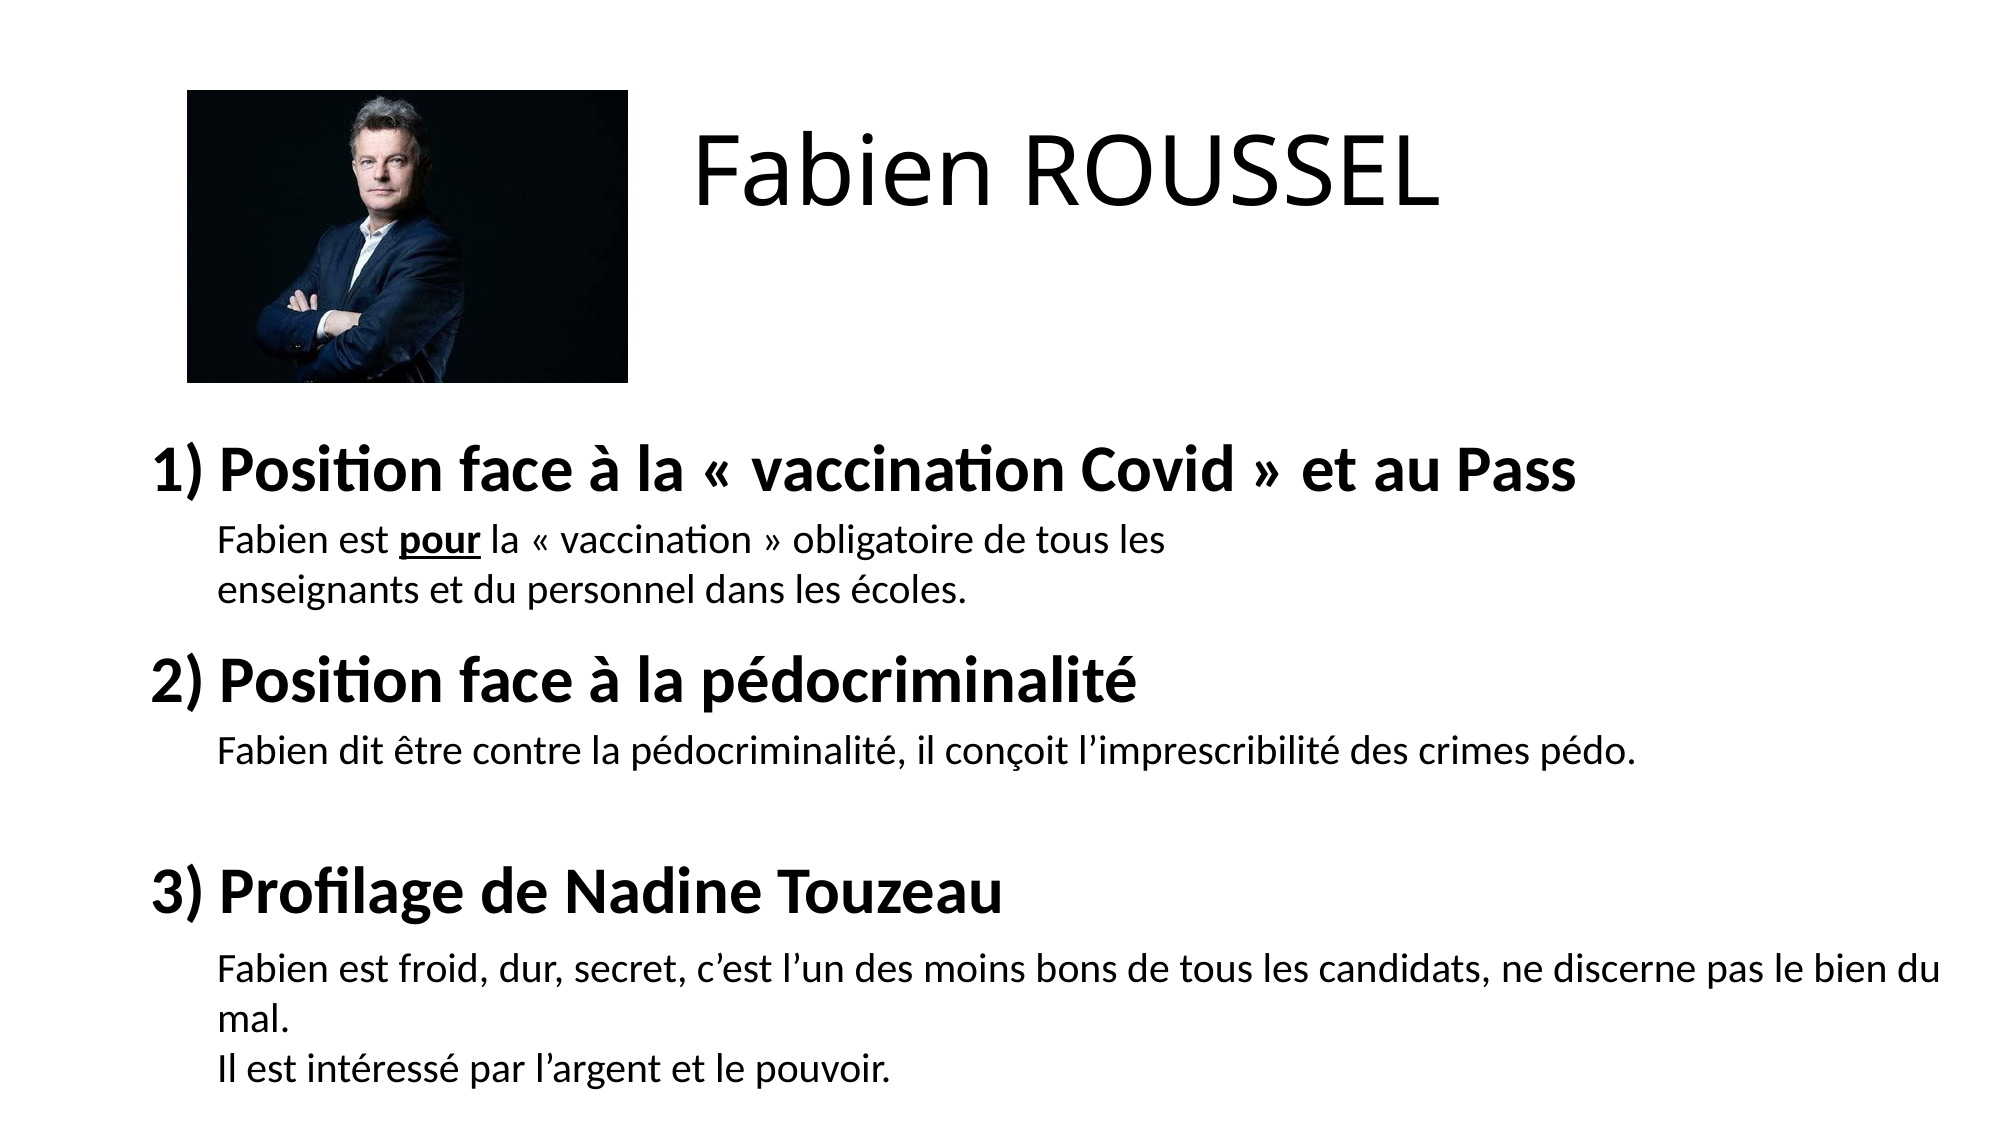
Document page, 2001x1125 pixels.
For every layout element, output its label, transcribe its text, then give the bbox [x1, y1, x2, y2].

text_box Fabien est froid, dur, secret, c’est l’un des moins bons de tous les candidats, ne discerne pas le bien du mal. Il est intéressé par l’argent et le pouvoir. [202, 933, 2000, 1101]
text_box Fabien dit être contre la pédocriminalité, il conçoit l’imprescribilité des crimes pédo. [202, 715, 1692, 782]
text_box 1) Position face à la « vaccination Covid » et au Pass [135, 416, 1609, 513]
text_box 3) Profilage de Nadine Touzeau [135, 838, 1300, 935]
picture [187, 90, 628, 383]
title Fabien ROUSSEL [674, 65, 1461, 283]
text_box Fabien est pour la « vaccination » obligatoire de tous les enseignants et du personnel dans les écoles. [202, 504, 1203, 621]
text_box 2) Position face à la pédocriminalité [135, 627, 1665, 724]
